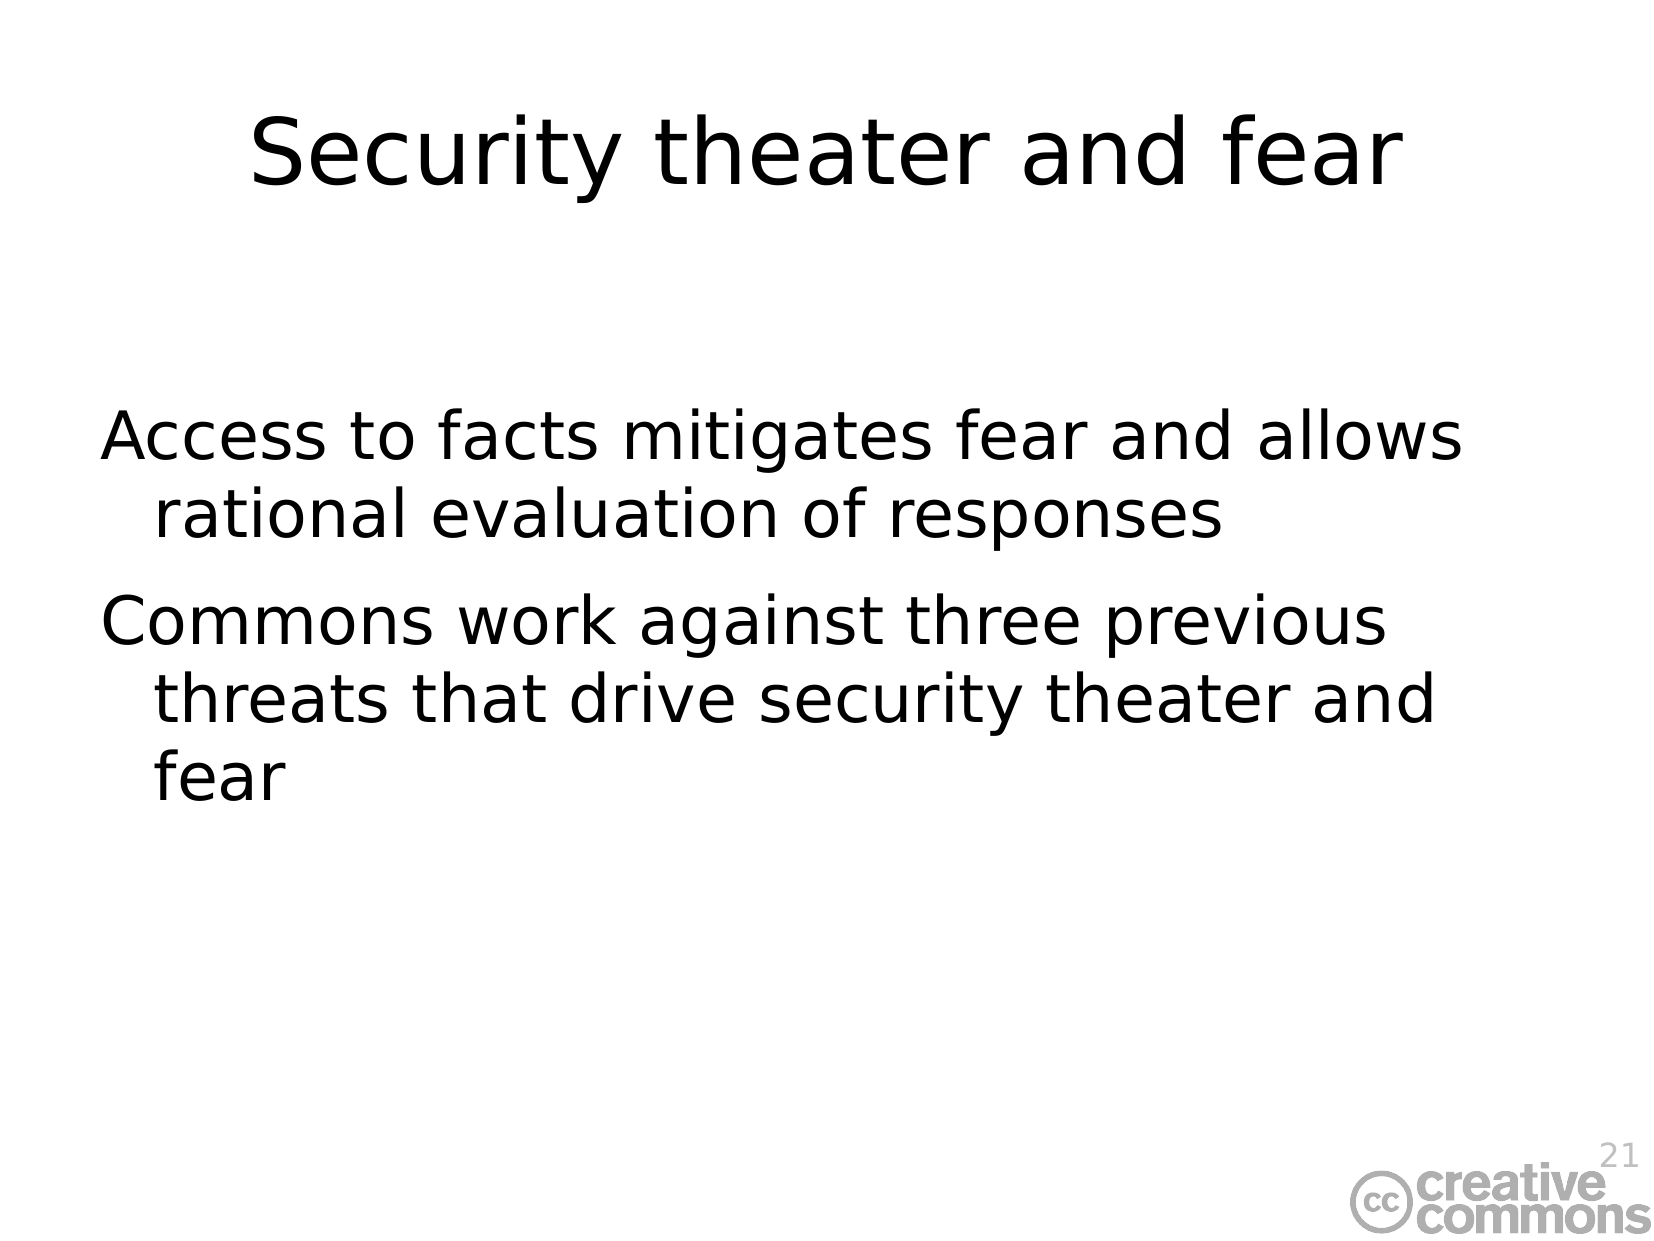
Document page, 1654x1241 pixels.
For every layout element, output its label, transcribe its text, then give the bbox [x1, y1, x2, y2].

list Access to facts mitigates fear and allows rational evaluation of responses Commons work against three previous threats that drive security theater and fear [82, 290, 1571, 1138]
picture [1350, 1162, 1651, 1234]
title Security theater and fear [82, 49, 1571, 257]
